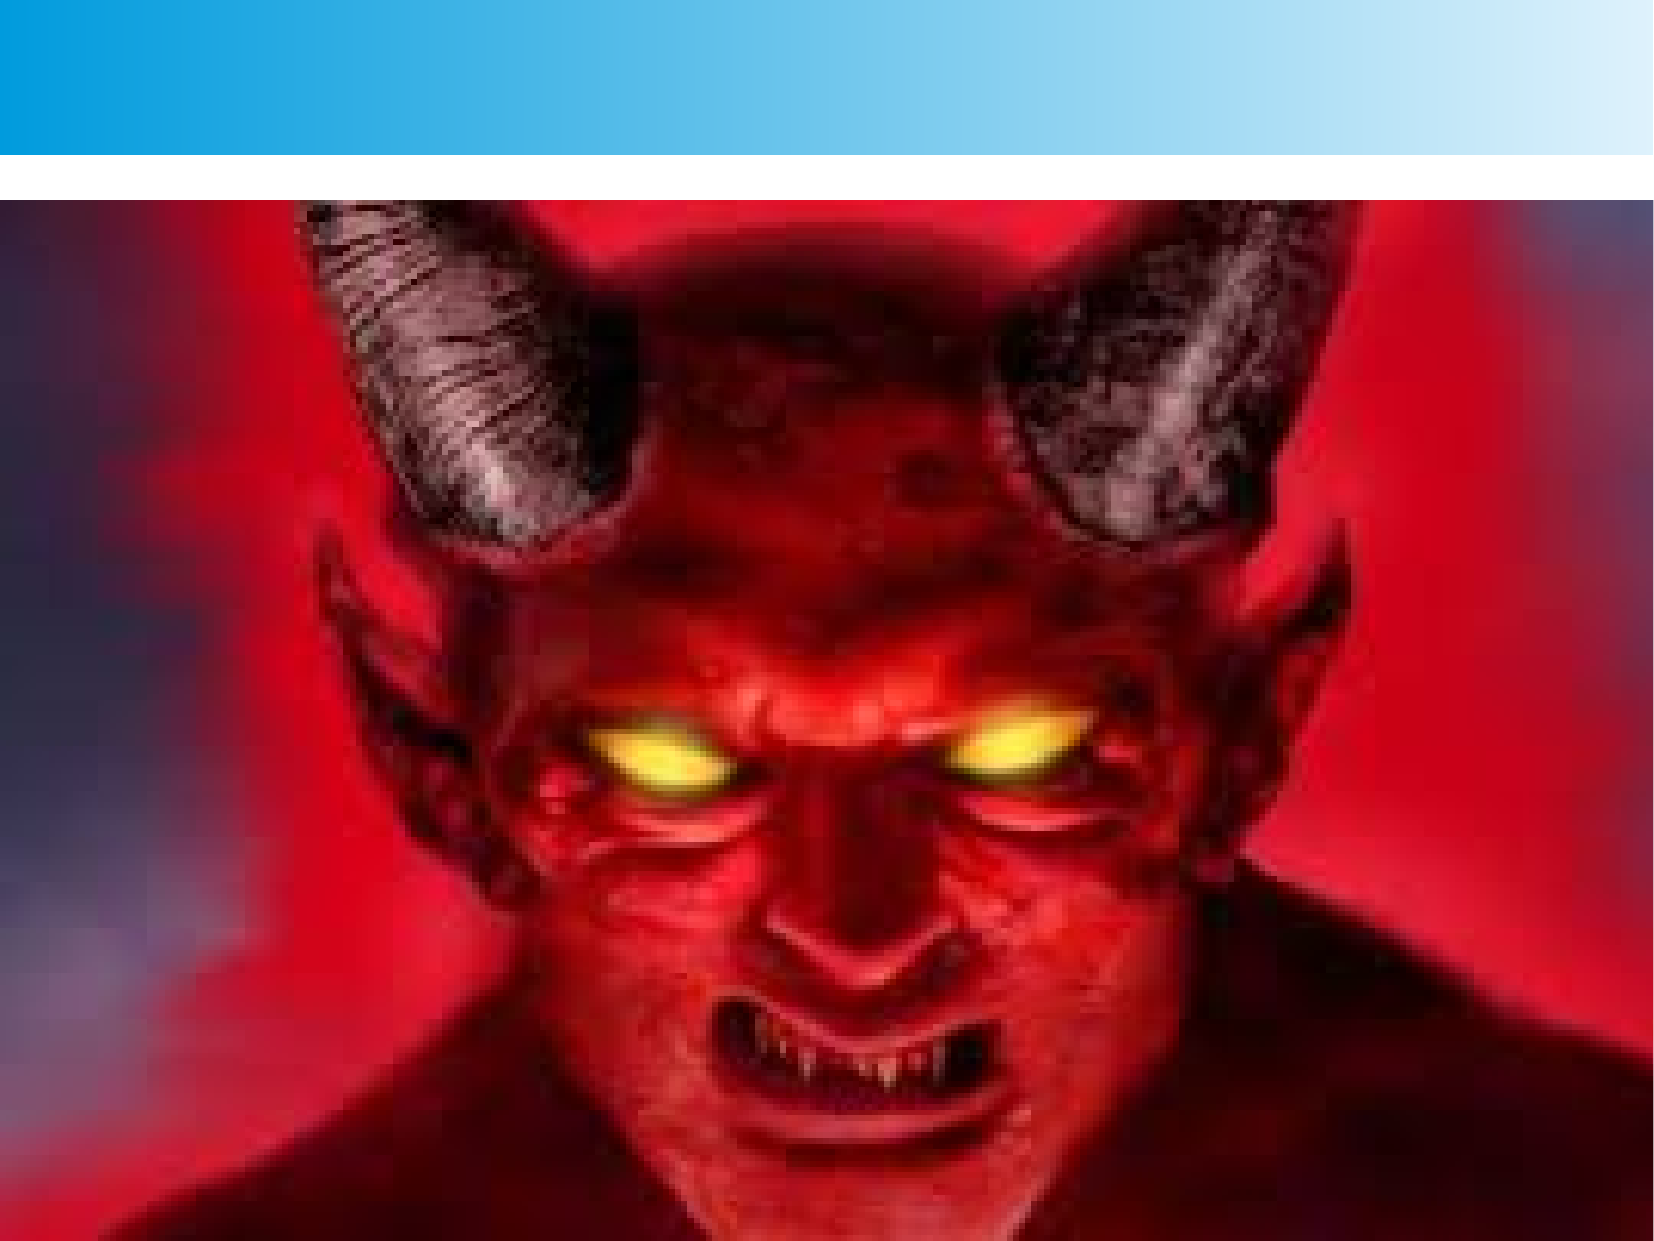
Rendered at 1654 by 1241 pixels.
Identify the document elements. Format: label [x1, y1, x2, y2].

picture [0, 200, 1654, 1241]
